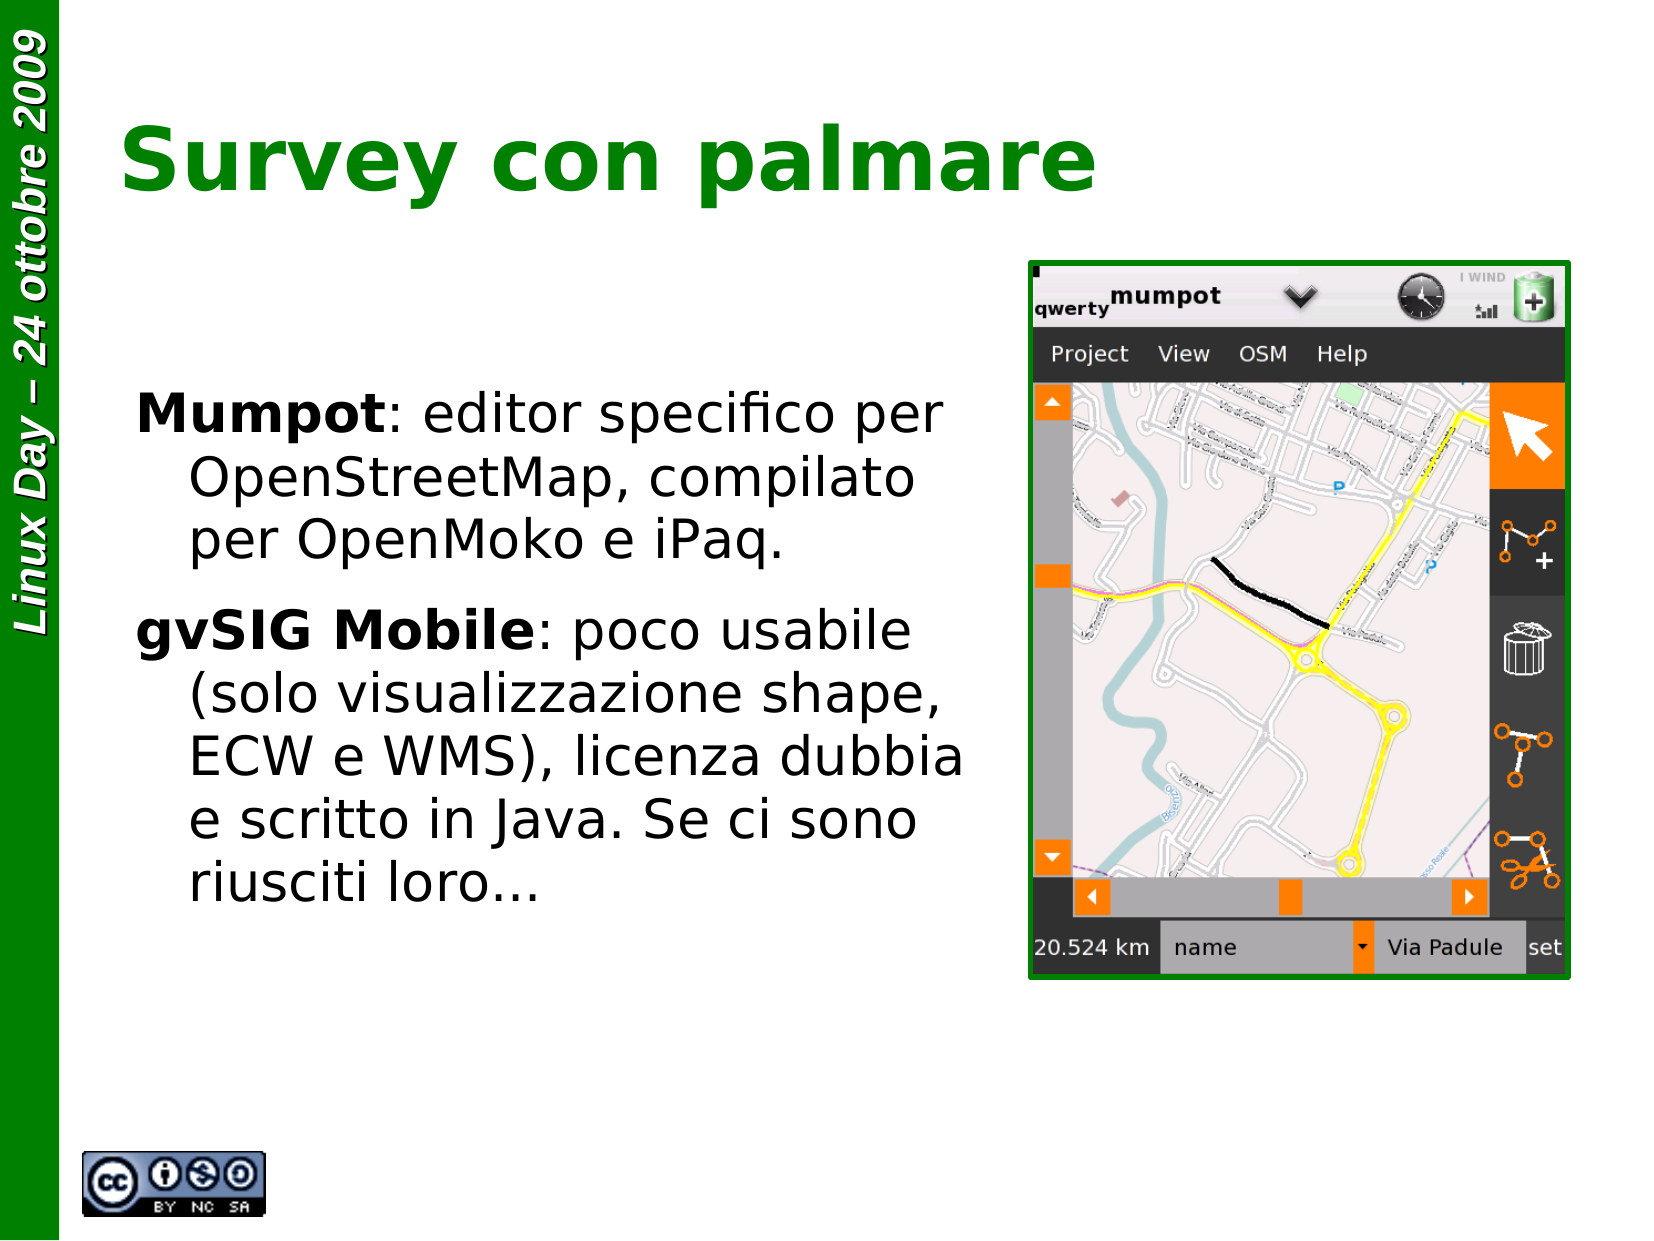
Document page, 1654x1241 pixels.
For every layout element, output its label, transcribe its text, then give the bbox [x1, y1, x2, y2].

title Survey con palmare [118, 64, 1394, 257]
list Mumpot: editor specifico per OpenStreetMap, compilato per OpenMoko e iPaq. gvSIG Mobile: poco usabile (solo visualizzazione shape, ECW e WMS), licenza dubbia e scritto in Java. Se ci sono riusciti loro... [118, 382, 981, 978]
picture [82, 1151, 266, 1217]
picture [1033, 265, 1565, 975]
